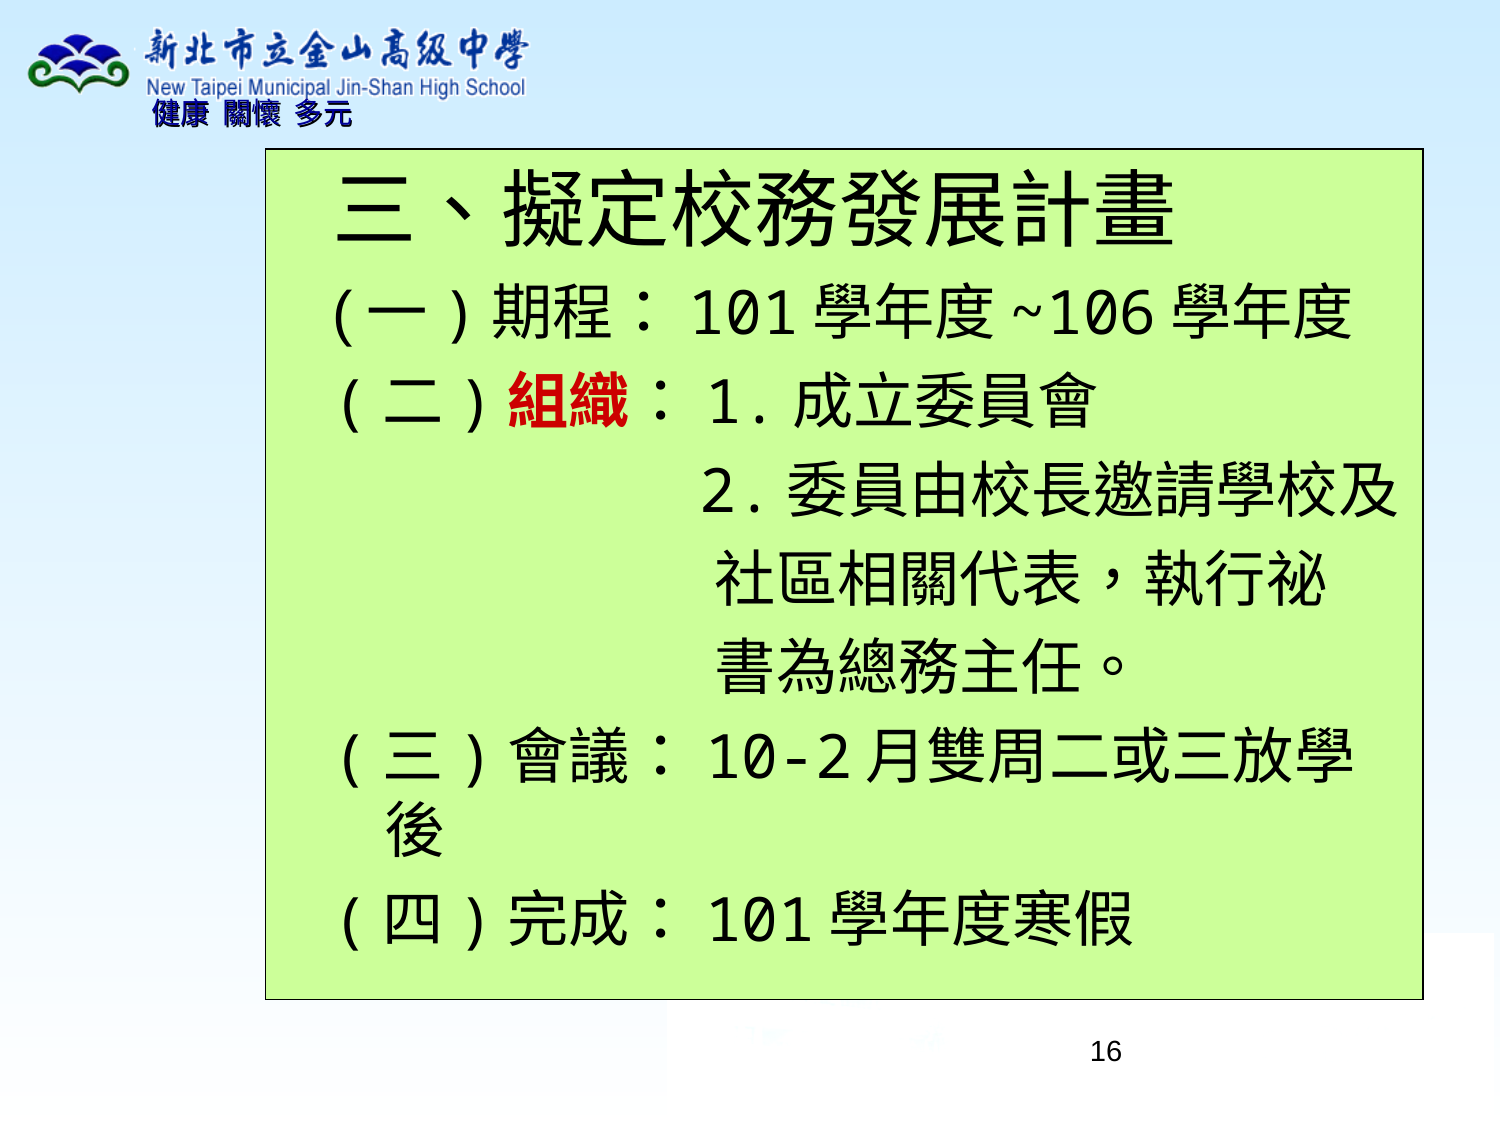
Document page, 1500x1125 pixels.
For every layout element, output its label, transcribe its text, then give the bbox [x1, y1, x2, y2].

text_box [1074, 1024, 1426, 1103]
list 三、擬定校務發展計畫 (一)期程：101學年度~106學年度 (二)組織：1.成立委員會 2.委員由校長邀請學校及 社區相關代表，執行祕 書為總務主任。 (三)會議：10-2月雙周二或三放學後 (四)完成：101學年度寒假 [265, 148, 1424, 1000]
